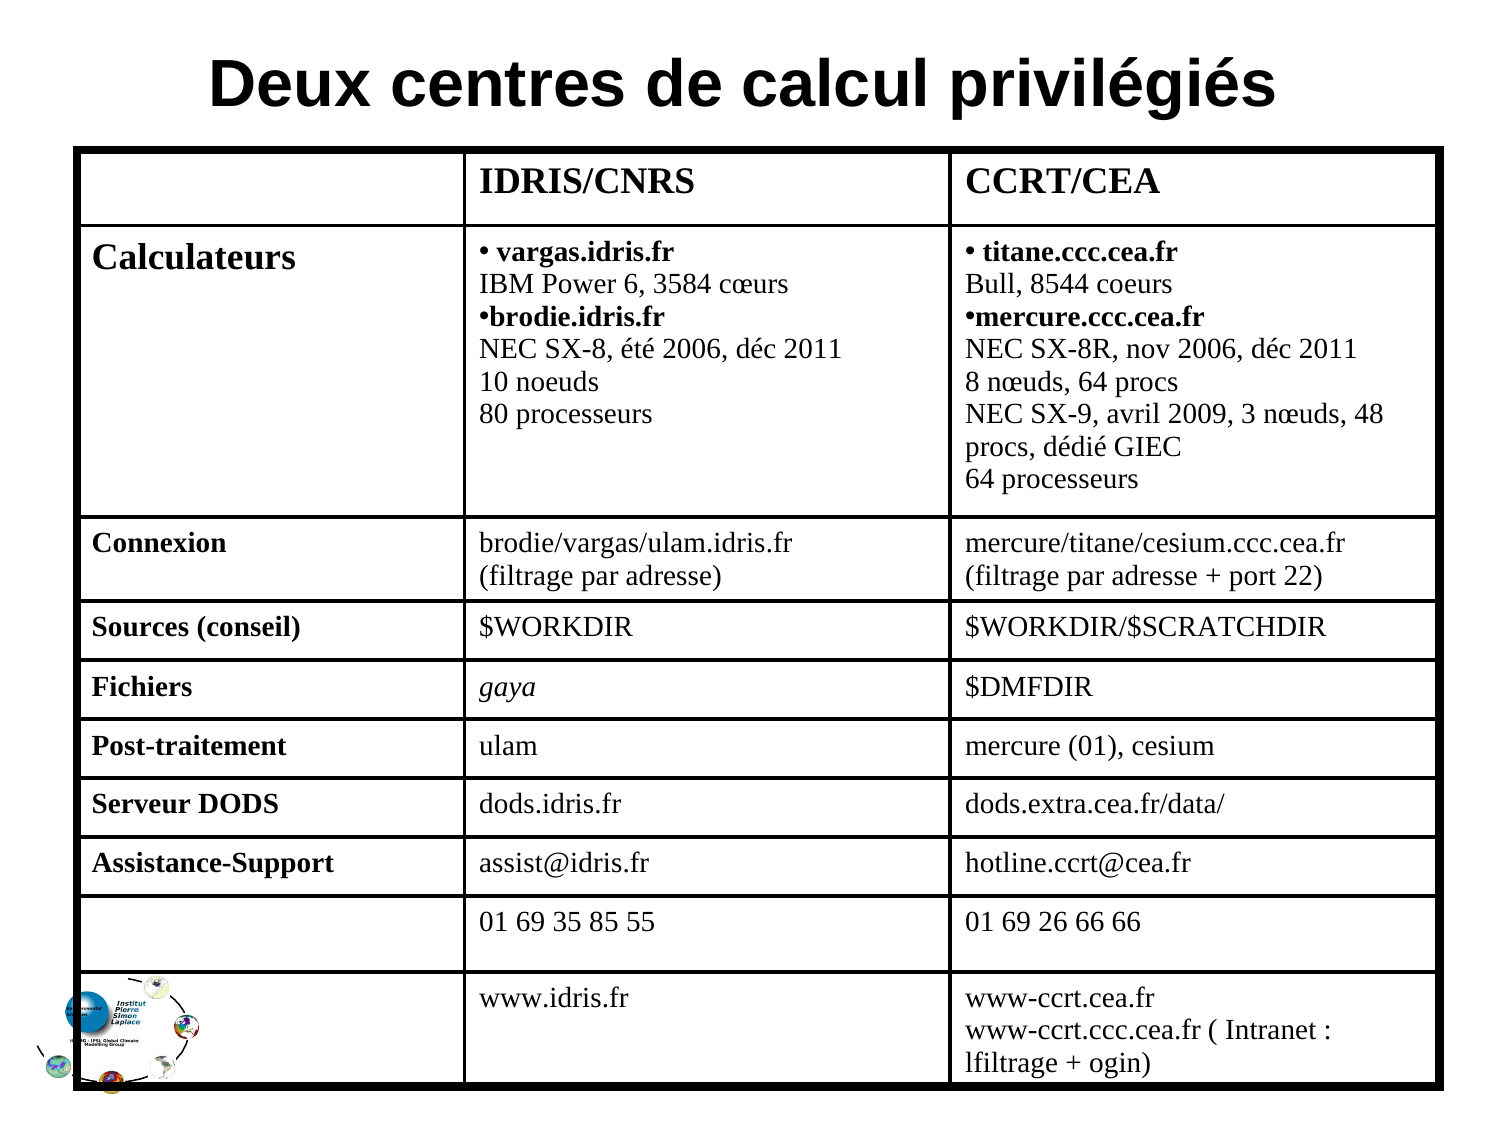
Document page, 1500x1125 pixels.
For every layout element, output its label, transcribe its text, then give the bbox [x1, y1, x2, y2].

table_cell www.idris.fr [466, 974, 948, 1082]
table_cell dods.idris.fr [466, 780, 948, 835]
table_header IDRIS/CNRS [466, 154, 948, 224]
table_cell Post-traitement [81, 721, 463, 776]
table_cell 01 69 35 85 55 [466, 898, 948, 970]
table_cell Calculateurs [81, 227, 463, 515]
table_cell [81, 898, 463, 970]
table_cell 01 69 26 66 66 [952, 898, 1435, 970]
table_cell vargas.idris.fr IBM Power 6, 3584 cœurs brodie.idris.fr NEC SX-8, été 2006, déc 2011 10 noeuds 80 processeurs [466, 227, 948, 515]
picture [65, 990, 73, 1011]
picture [97, 1091, 125, 1095]
table_cell dods.extra.cea.fr/data/ [952, 780, 1435, 835]
table_cell titane.ccc.cea.fr Bull, 8544 coeurs mercure.ccc.cea.fr NEC SX-8R, nov 2006, déc 2011 8 nœuds, 64 procs NEC SX-9, avril 2009, 3 nœuds, 48 procs, dédié GIEC 64 processeurs [952, 227, 1435, 515]
table_cell [81, 974, 463, 1082]
table_cell $DMFDIR [952, 662, 1435, 717]
table_cell Connexion [81, 519, 463, 599]
table_header CCRT/CEA [952, 154, 1435, 224]
picture [65, 1014, 73, 1048]
table_cell www-ccrt.cea.fr www-ccrt.ccc.cea.fr ( Intranet : lfiltrage + ogin) [952, 974, 1435, 1082]
table_cell Sources (conseil) [81, 603, 463, 658]
table_cell Assistance-Support [81, 839, 463, 894]
table_cell mercure/titane/cesium.ccc.cea.fr (filtrage par adresse + port 22) [952, 519, 1435, 599]
table_cell gaya [466, 662, 948, 717]
table_cell Fichiers [81, 662, 463, 717]
table_cell assist@idris.fr [466, 839, 948, 894]
table_cell ulam [466, 721, 948, 776]
table_cell hotline.ccrt@cea.fr [952, 839, 1435, 894]
text_box Deux centres de calcul privilégiés [75, 37, 1413, 144]
table_header [81, 154, 463, 224]
table_cell $WORKDIR/$SCRATCHDIR [952, 603, 1435, 658]
picture [44, 1054, 72, 1079]
table_cell mercure (01), cesium [952, 721, 1435, 776]
table_cell $WORKDIR [466, 603, 948, 658]
table_cell Serveur DODS [81, 780, 463, 835]
table_cell brodie/vargas/ulam.idris.fr (filtrage par adresse) [466, 519, 948, 599]
